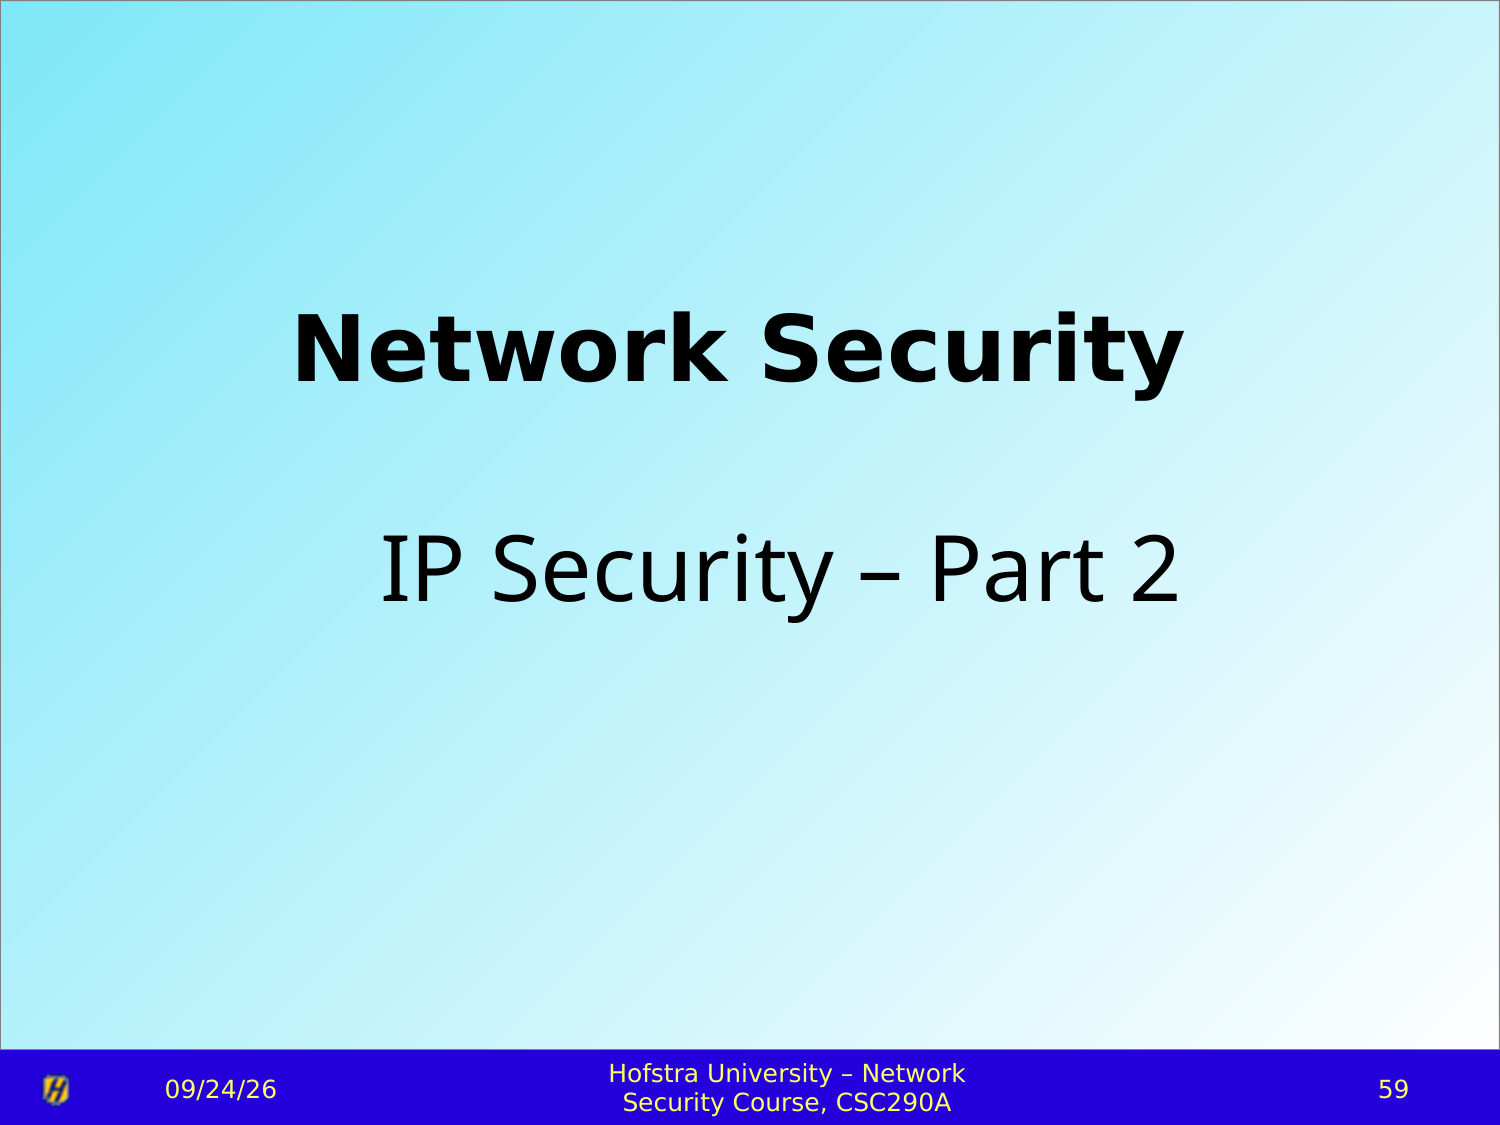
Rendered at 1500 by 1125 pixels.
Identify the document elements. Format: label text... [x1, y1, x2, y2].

text_box IP Security – Part 2 [99, 524, 1463, 637]
title Network Security [99, 285, 1379, 412]
picture [37, 1072, 76, 1110]
